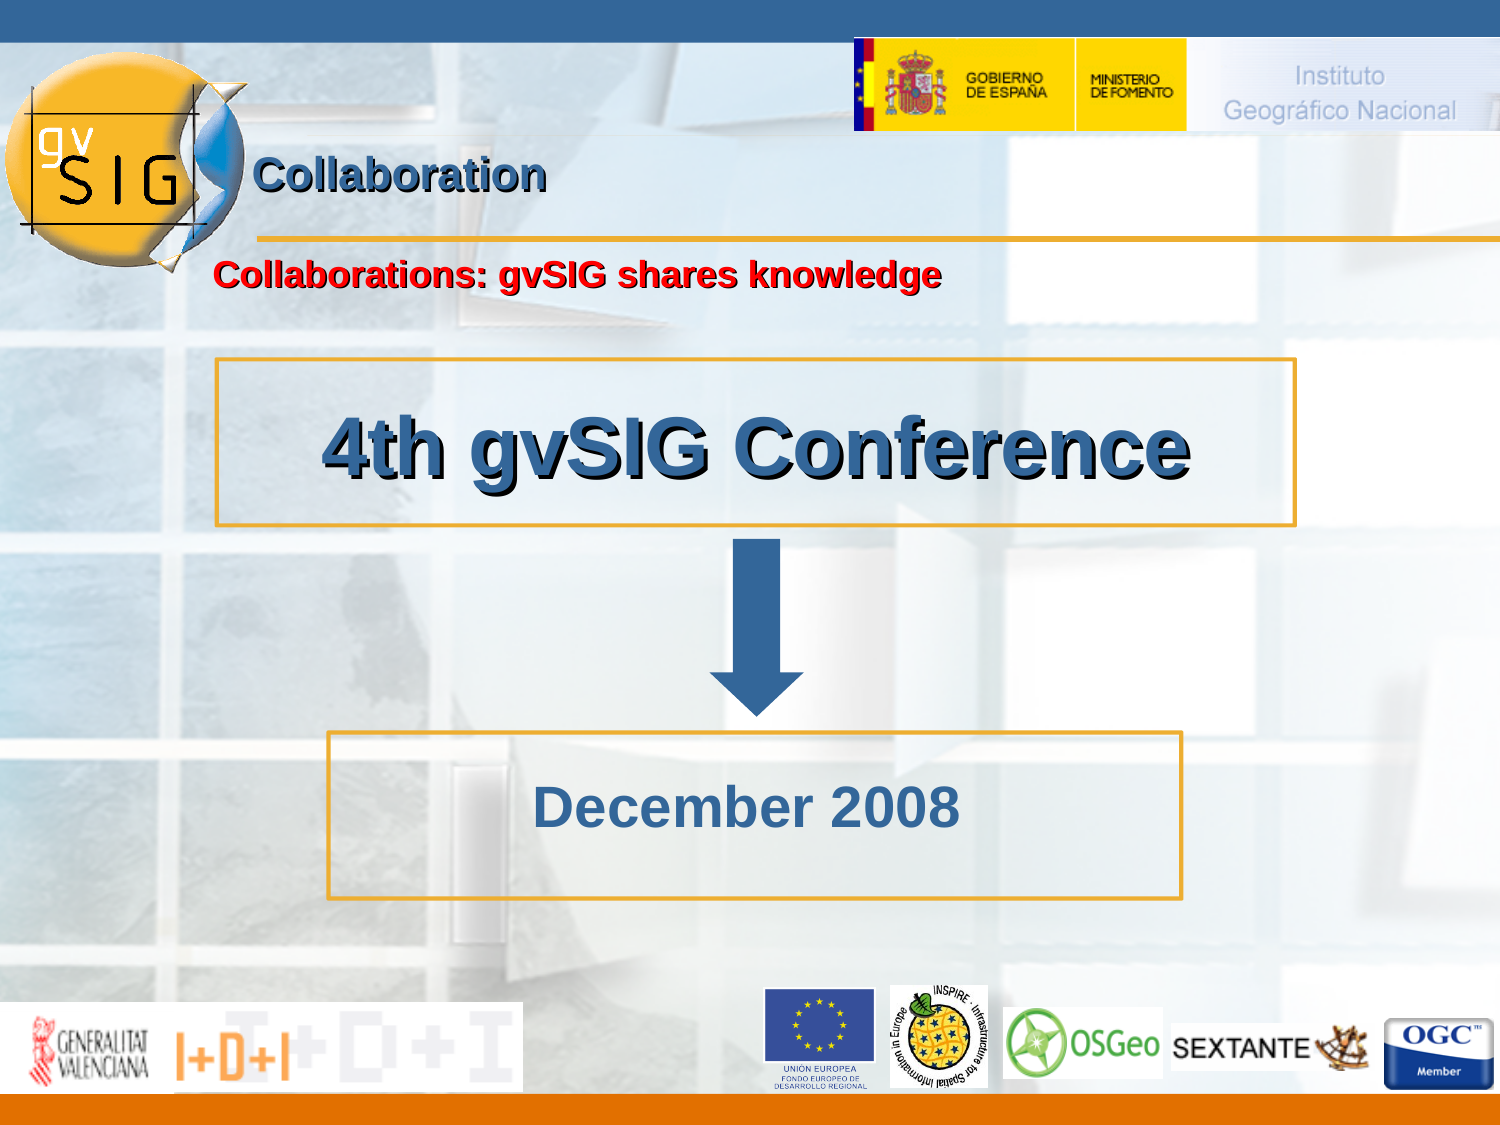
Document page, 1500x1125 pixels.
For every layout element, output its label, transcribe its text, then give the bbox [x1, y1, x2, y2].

picture [1003, 1007, 1163, 1079]
picture [763, 987, 876, 1089]
picture [854, 37, 1500, 131]
text_box Collaboration [236, 142, 1500, 211]
picture [0, 49, 250, 276]
picture [1171, 1023, 1375, 1071]
text_box [709, 538, 804, 717]
text_box December 2008 [328, 732, 1182, 946]
text_box Collaborations: gvSIG shares knowledge [197, 247, 1500, 309]
picture [890, 985, 988, 1088]
text_box 4th gvSIG Conference [216, 359, 1295, 600]
picture [0, 1002, 523, 1094]
picture [1384, 1018, 1494, 1090]
